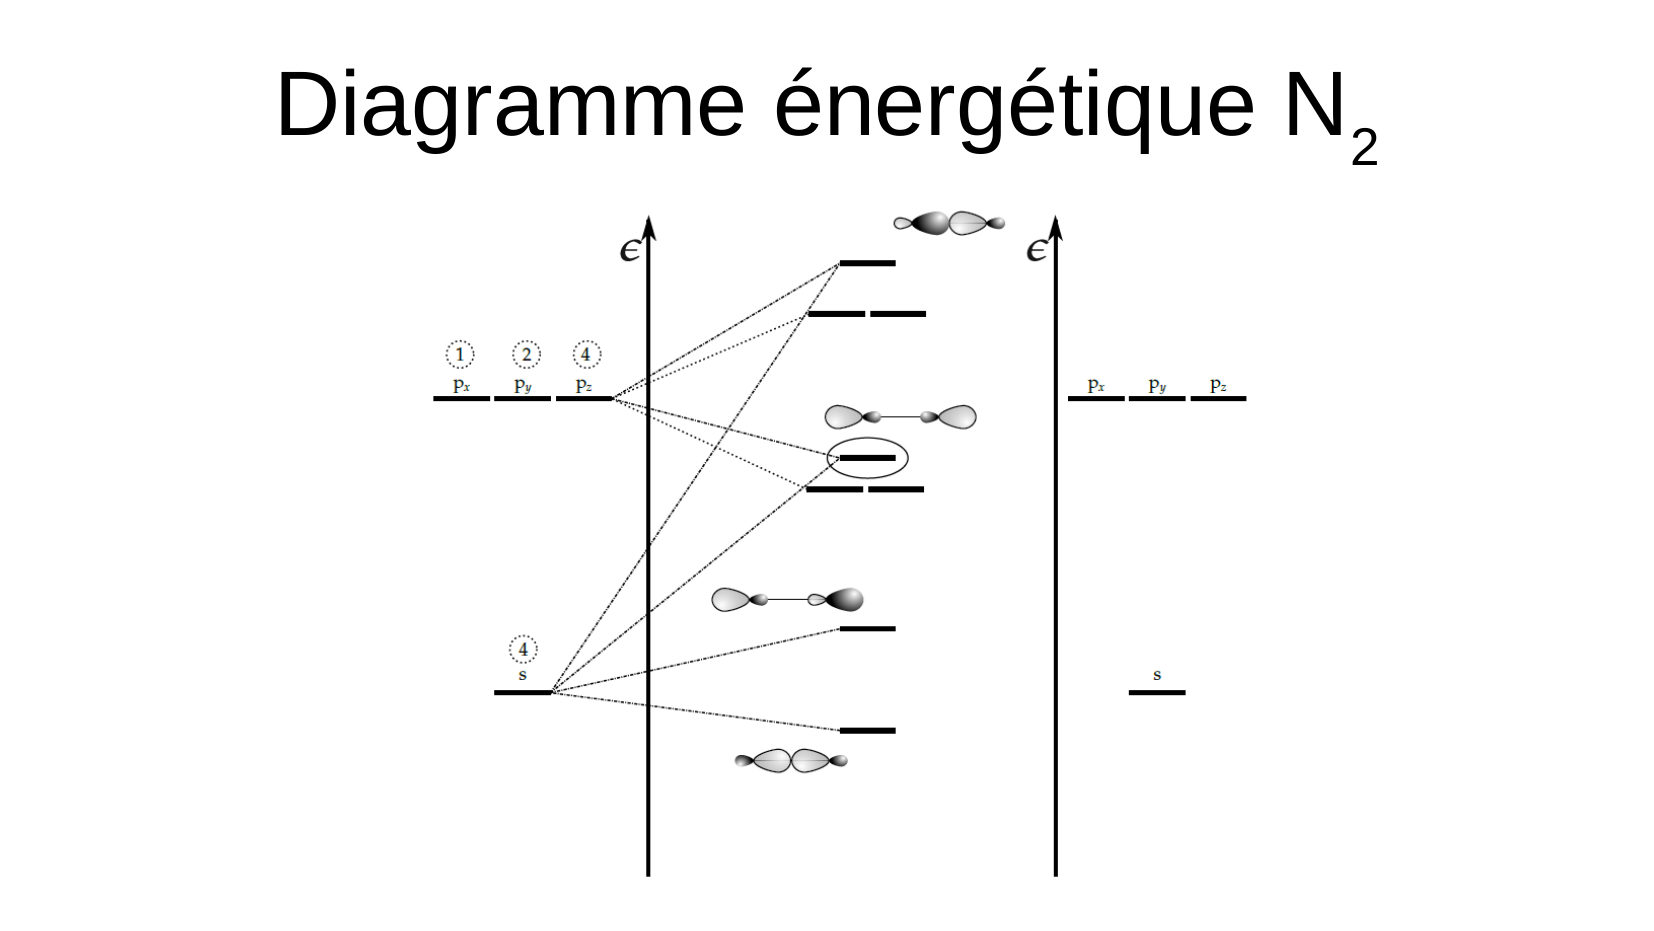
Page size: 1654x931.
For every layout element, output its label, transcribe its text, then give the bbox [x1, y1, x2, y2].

picture [405, 173, 1288, 898]
title Diagramme énergétique N2 [82, 37, 1571, 193]
